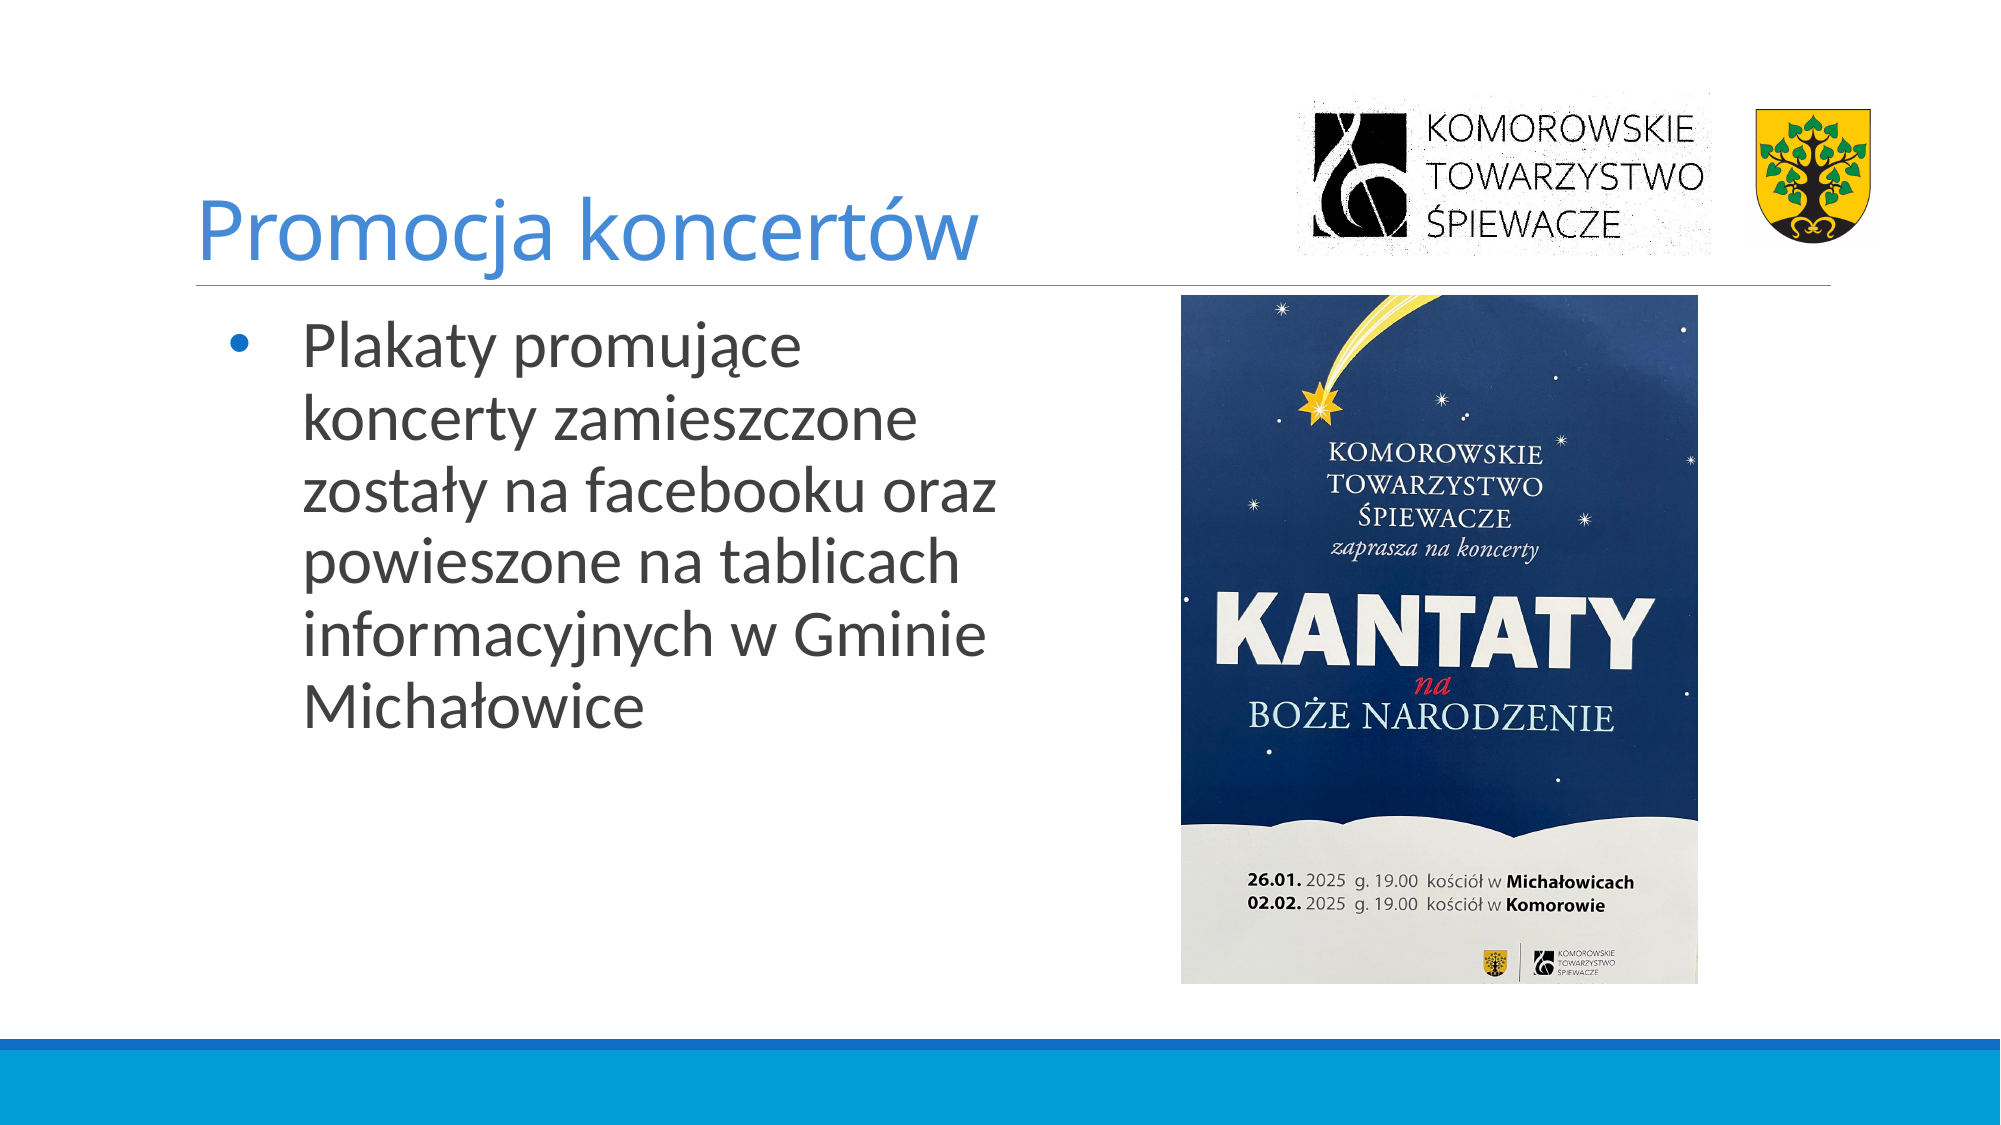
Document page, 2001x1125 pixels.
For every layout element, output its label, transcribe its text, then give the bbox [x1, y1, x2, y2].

picture [1296, 92, 1712, 256]
picture [1744, 99, 1882, 253]
list Plakaty promujące koncerty zamieszczone zostały na facebooku oraz powieszone na tablicach informacyjnych w Gminie Michałowice [180, 302, 1033, 999]
title Promocja koncertów [180, 47, 1830, 285]
picture [1181, 295, 1698, 984]
